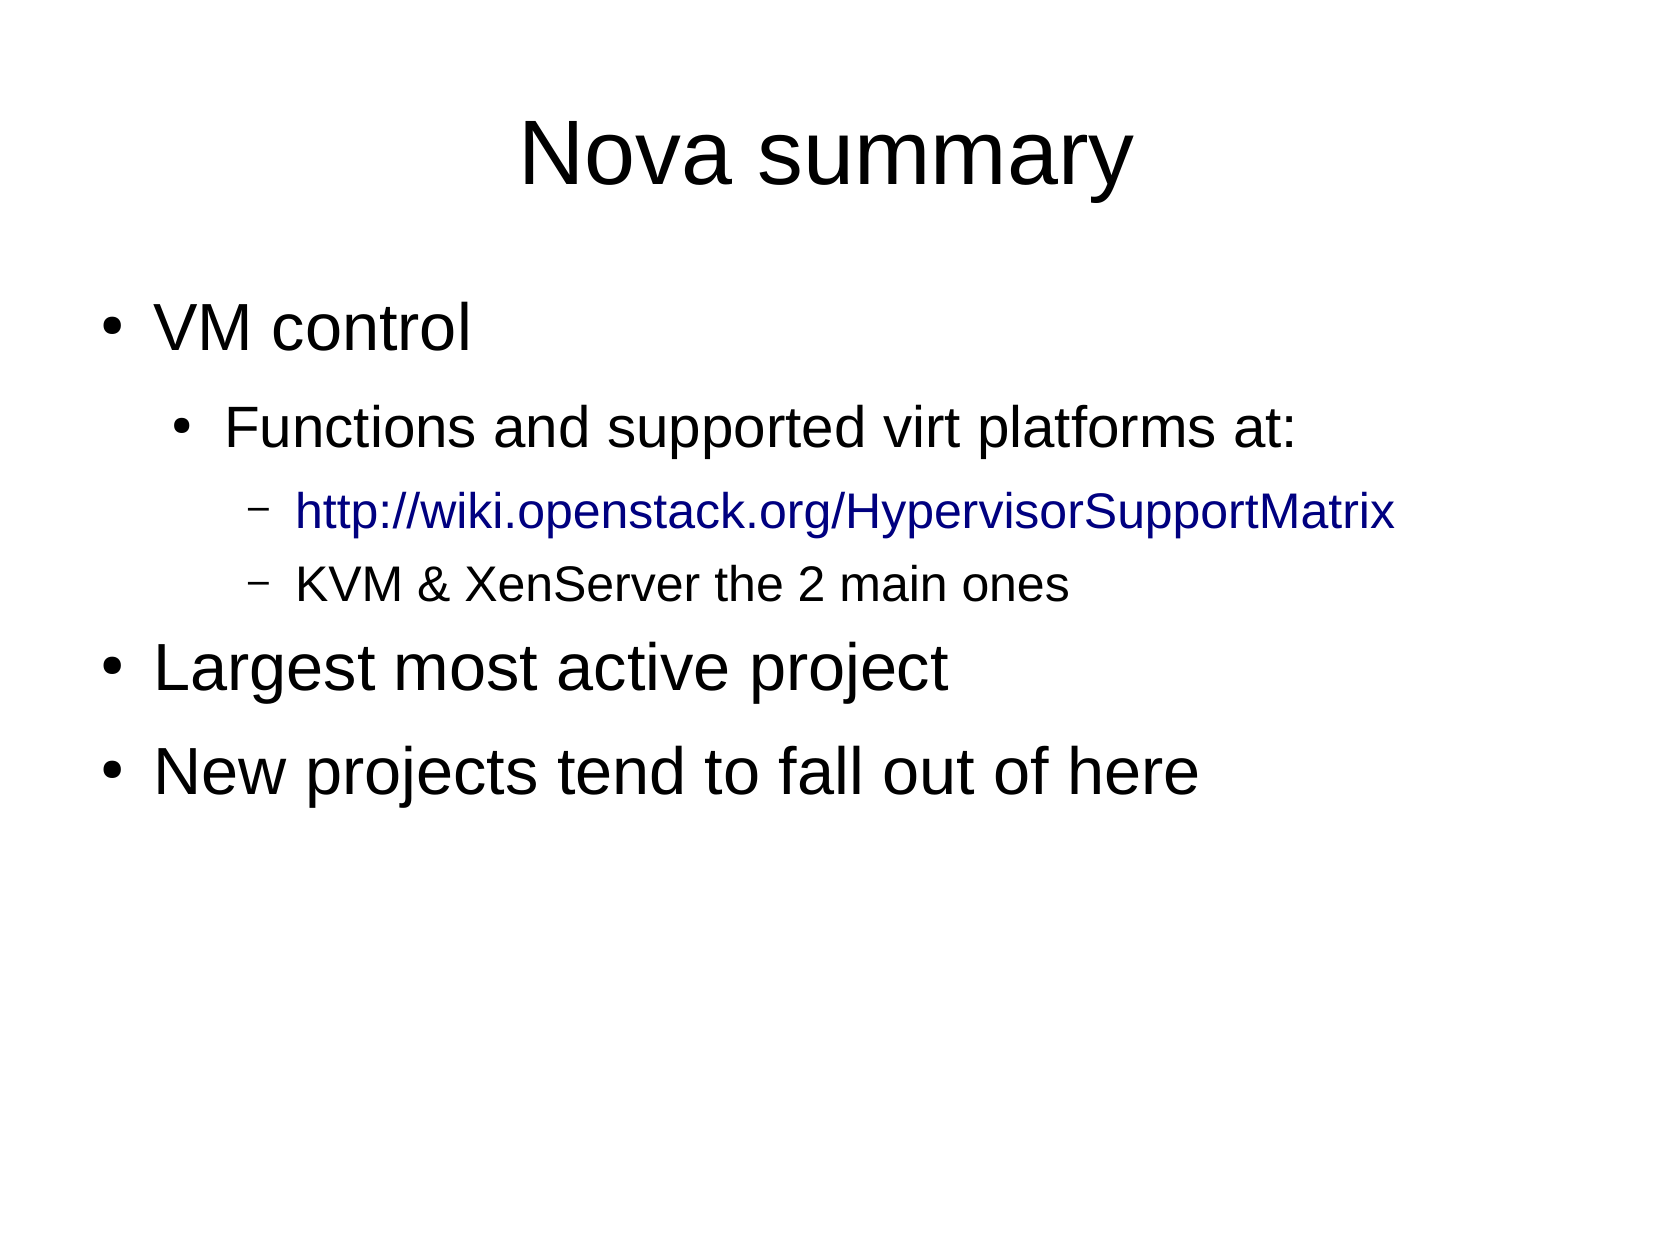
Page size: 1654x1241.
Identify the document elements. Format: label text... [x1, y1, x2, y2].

title Nova summary [82, 49, 1571, 257]
list VM control Functions and supported virt platforms at: http://wiki.openstack.org/HypervisorSupportMatrix KVM & XenServer the 2 main ones Largest most active project New projects tend to fall out of here [82, 290, 1571, 1109]
